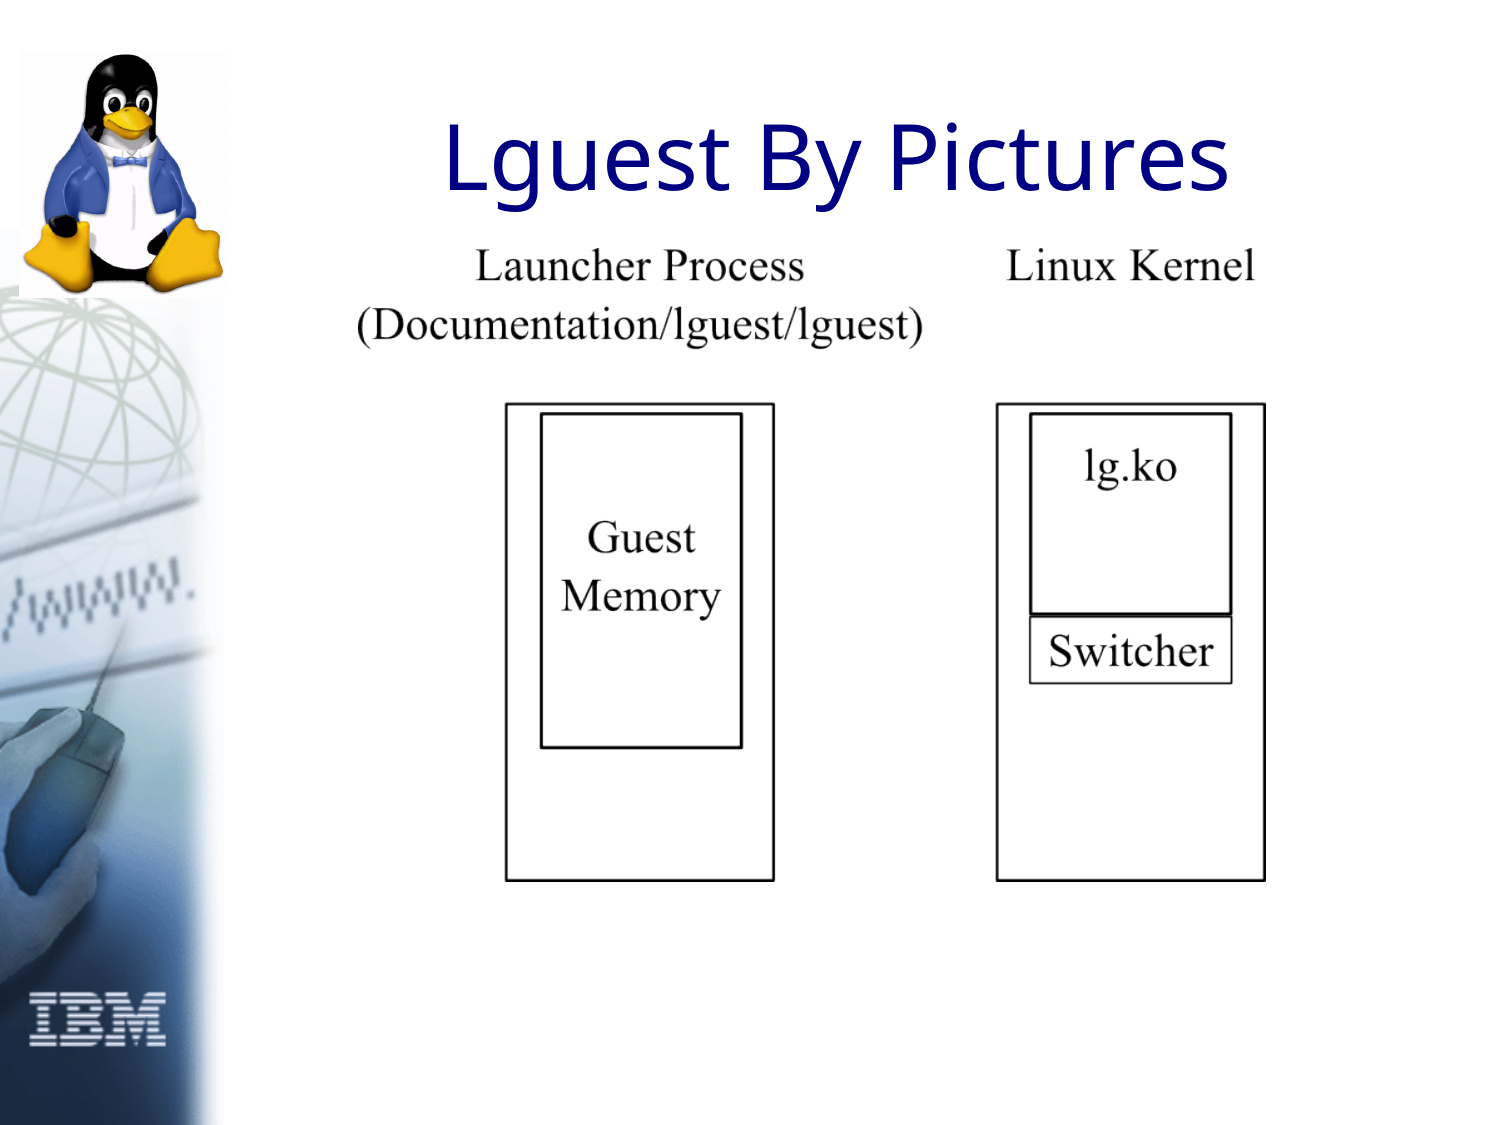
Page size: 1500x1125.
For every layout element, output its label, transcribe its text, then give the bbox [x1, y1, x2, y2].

picture [358, 248, 1266, 882]
title Lguest By Pictures [262, 37, 1413, 273]
